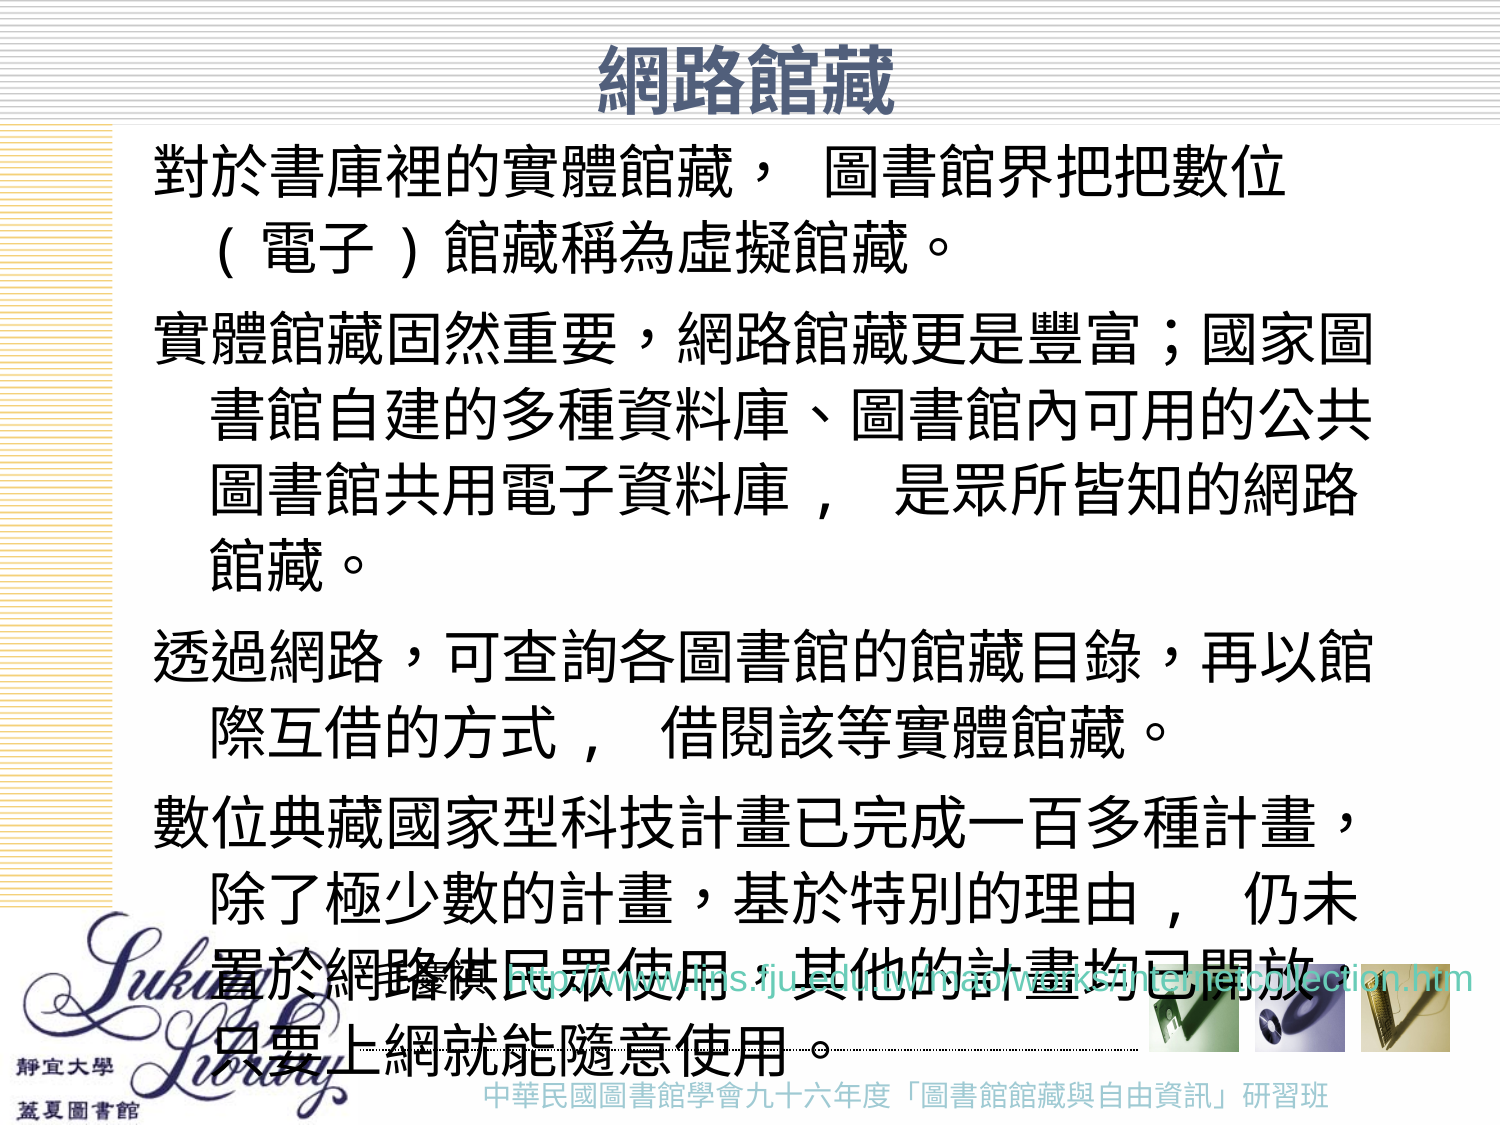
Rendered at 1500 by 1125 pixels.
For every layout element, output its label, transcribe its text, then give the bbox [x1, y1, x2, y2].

picture [1149, 1013, 1239, 1052]
picture [1255, 1013, 1345, 1052]
picture [1361, 1011, 1450, 1052]
picture [0, 0, 1500, 1125]
text_box 毛慶禎 http://www.lins.fju.edu.tw/mao/works/internetcollection.htm [360, 940, 1500, 1011]
list 對於書庫裡的實體館藏， 圖書館界把把數位(電子)館藏稱為虛擬館藏。 實體館藏固然重要，網路館藏更是豐富；國家圖書館自建的多種資料庫、圖書館內可用的公共圖書館共用電子資料庫, 是眾所皆知的網路館藏。 透過網路，可查詢各圖書館的館藏目錄，再以館際互借的方式, 借閱該等實體館藏。 數位典藏國家型科技計畫已完成一百多種計畫，除了極少數的計畫，基於特別的理由, 仍未置於網路供民眾使用，其他的計畫均已開放，只要上網就能隨意使用。 [137, 125, 1413, 1013]
picture [354, 1046, 358, 1069]
title 網路館藏 [74, 22, 1433, 128]
